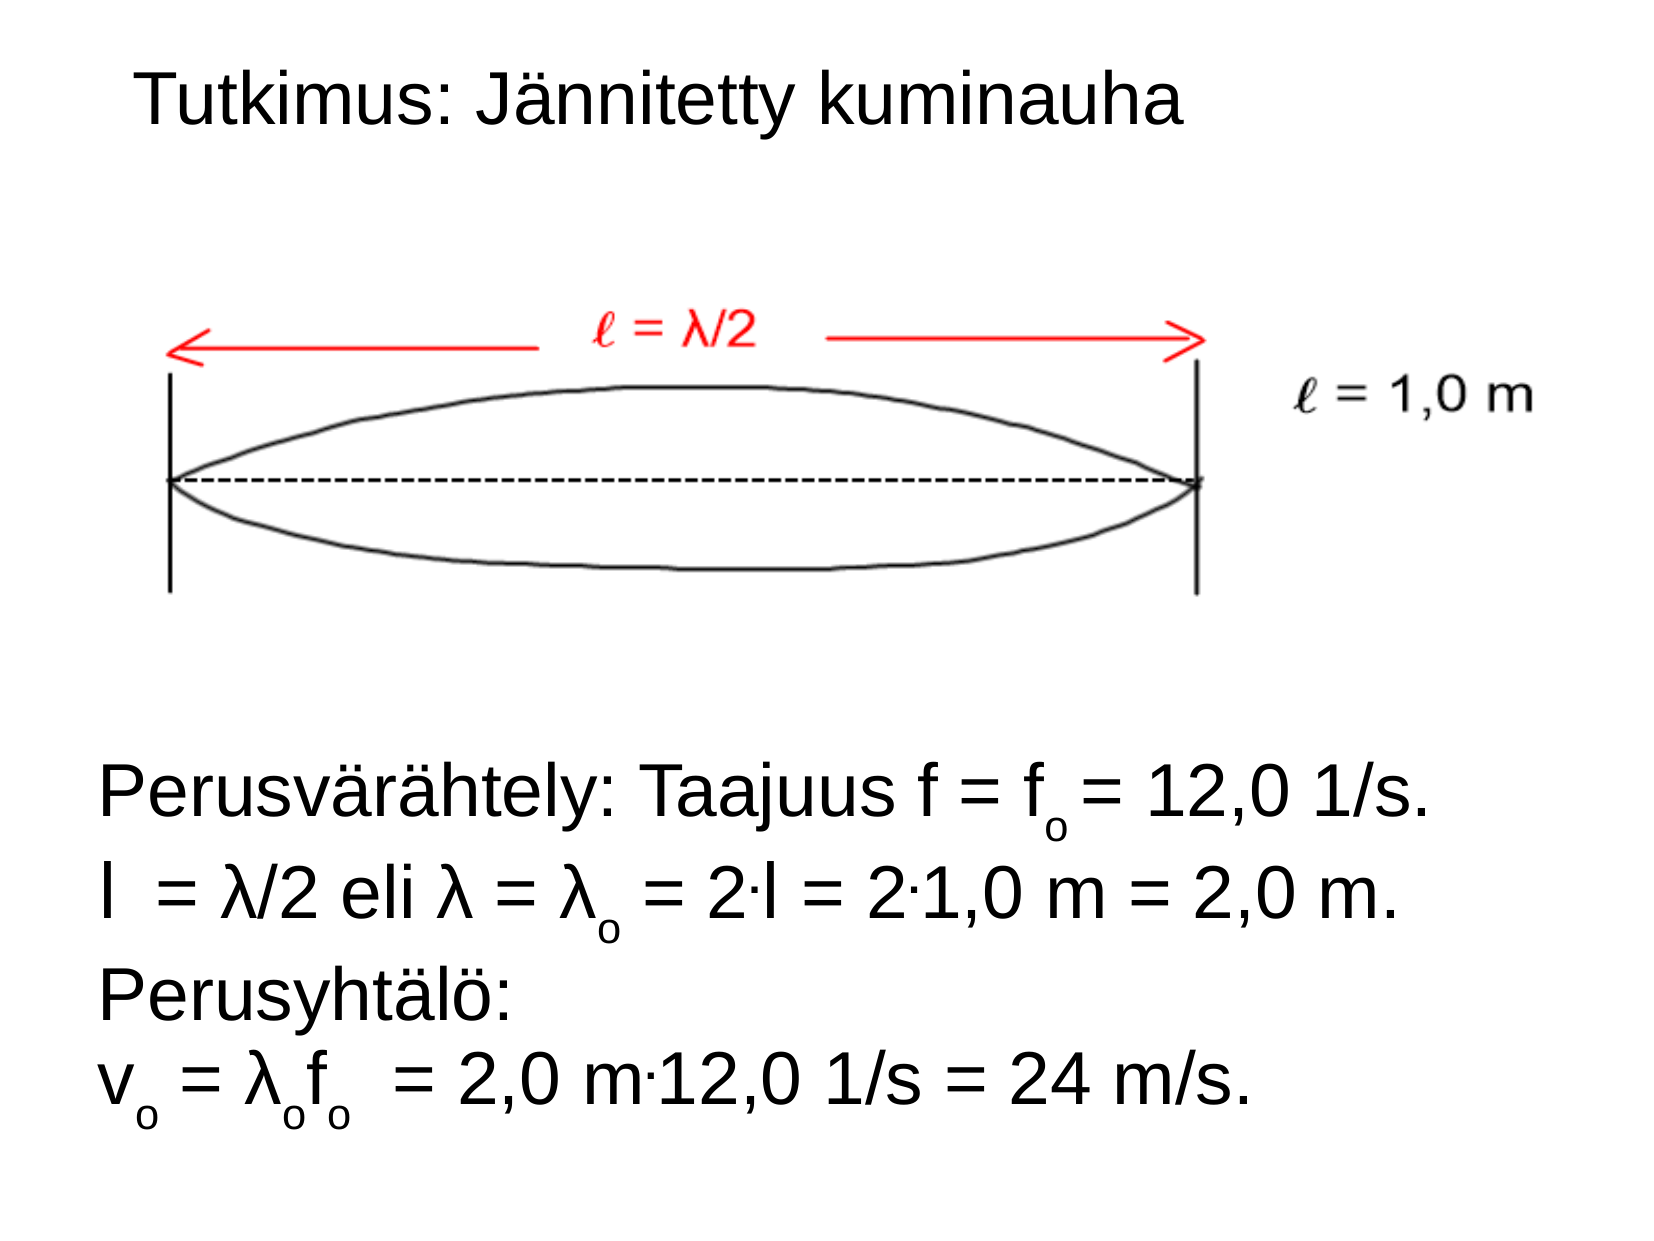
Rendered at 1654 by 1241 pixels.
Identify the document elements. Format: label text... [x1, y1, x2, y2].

picture [129, 259, 1647, 611]
text_box Tutkimus: Jännitetty kuminauha [118, 49, 1583, 154]
text_box Perusvärähtely: Taajuus f = fo = 12,0 1/s. l = λ/2 eli λ = λo = 2.l = 2.1,0 m = 2,0 m. Perusyhtälö: vo = λofo = 2,0 m.12,0 1/s = 24 m/s. [82, 741, 1560, 1241]
